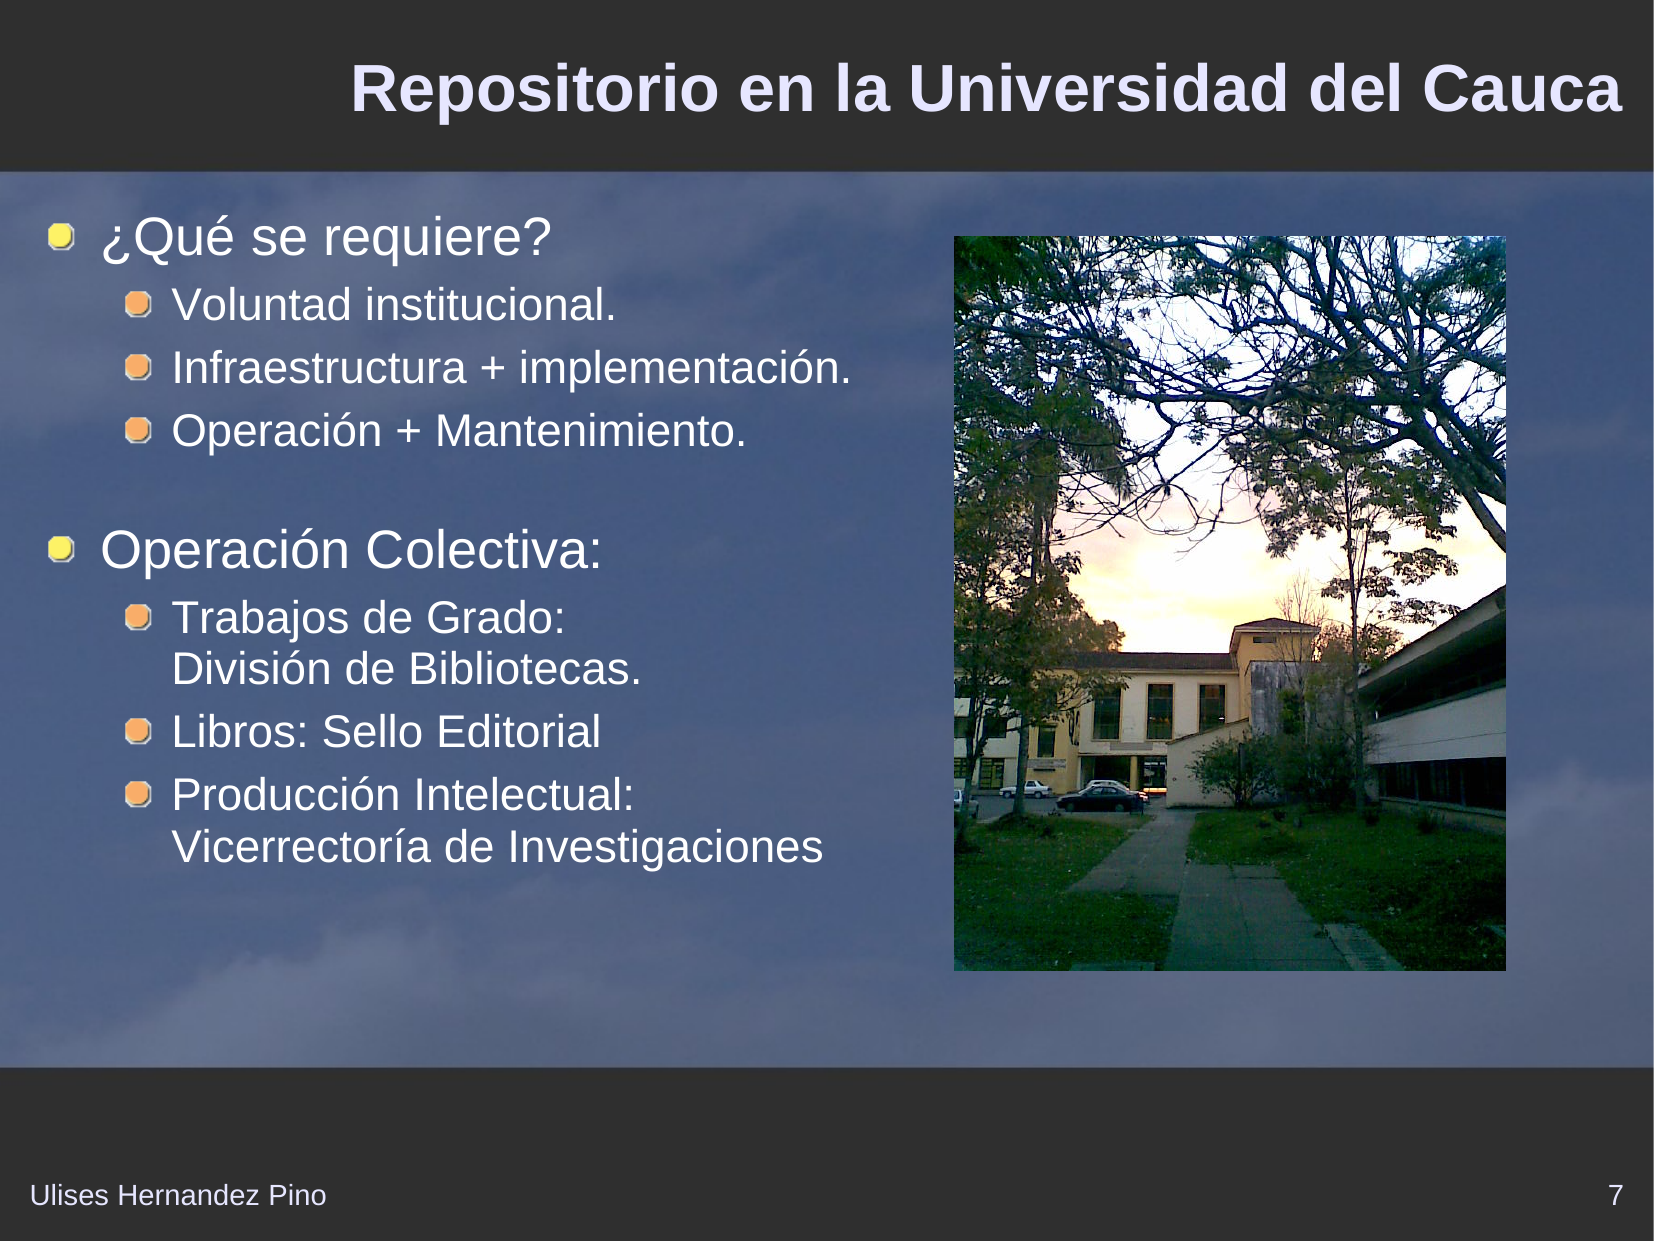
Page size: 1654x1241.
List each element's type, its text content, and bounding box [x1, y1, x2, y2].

list ¿Qué se requiere? Voluntad institucional. Infraestructura + implementación. Operación + Mantenimiento. Operación Colectiva: Trabajos de Grado: División de Bibliotecas. Libros: Sello Editorial Producción Intelectual: Vicerrectoría de Investigaciones [29, 206, 857, 1034]
picture [0, 0, 1654, 1241]
title Repositorio en la Universidad del Cauca [29, 29, 1625, 148]
